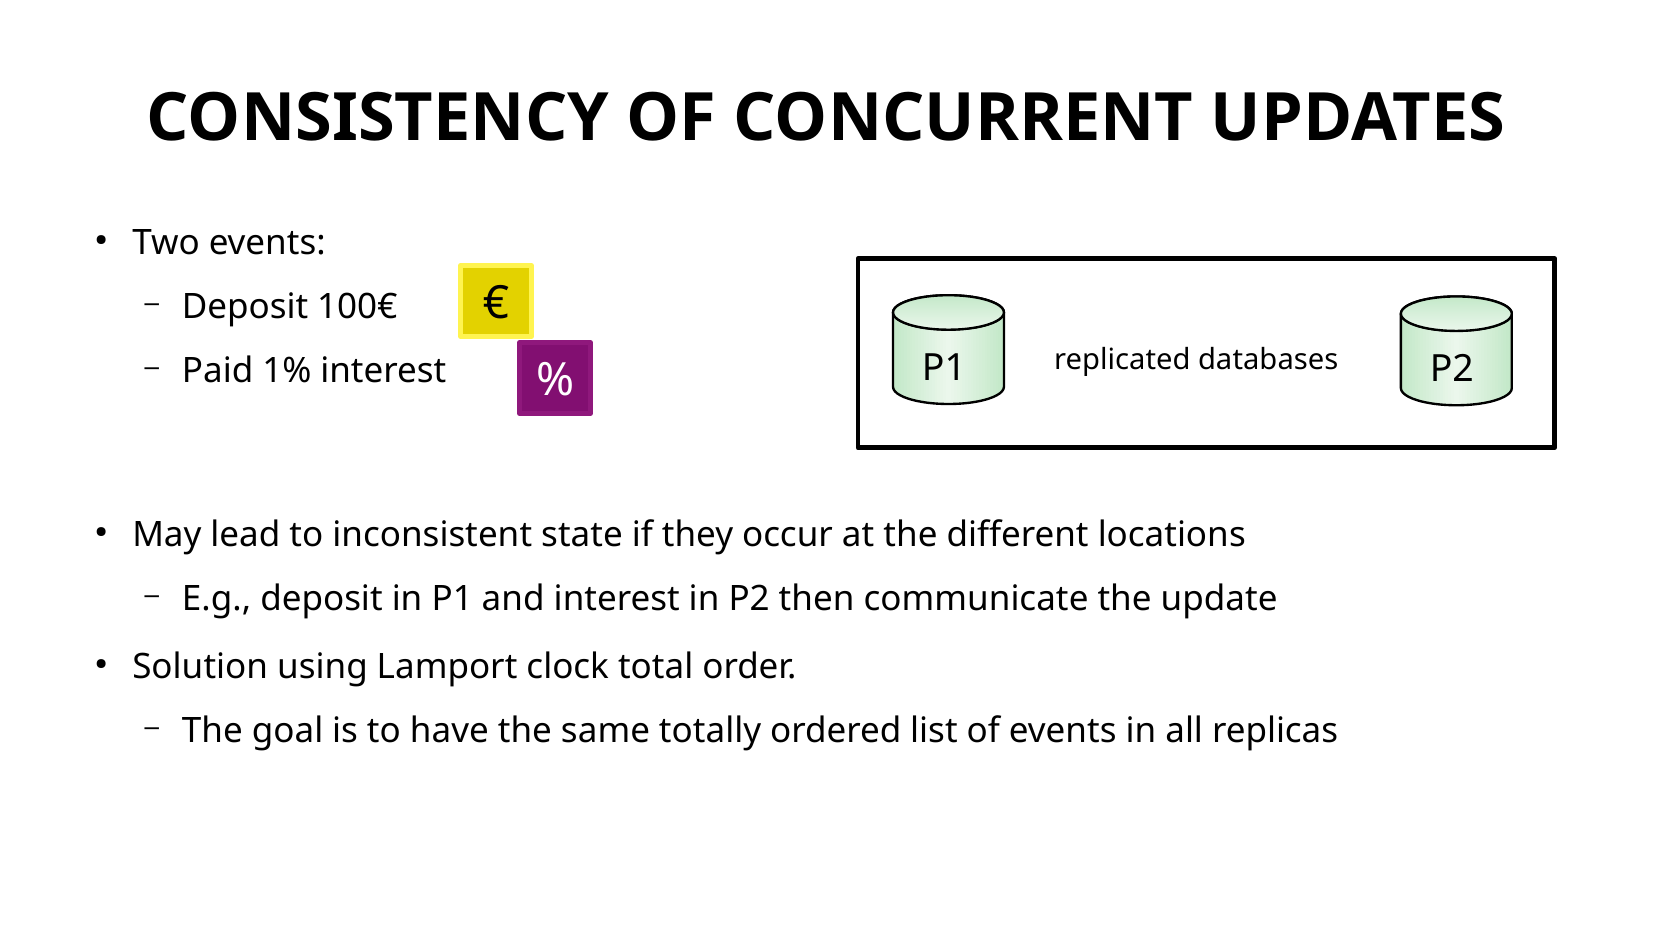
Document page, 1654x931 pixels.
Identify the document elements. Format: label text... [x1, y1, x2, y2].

text_box € [460, 265, 532, 337]
text_box replicated databases [1039, 330, 1392, 382]
list Two events: Deposit 100€ Paid 1% interest May lead to inconsistent state if they occur at the different locations E.g., deposit in P1 and interest in P2 then communicate the update Solution using Lamport clock total order. The goal is to have the same totally ordered list of events in all replicas [82, 217, 1571, 757]
title CONSISTENCY OF CONCURRENT UPDATES [82, 33, 1571, 196]
text_box % [519, 342, 591, 414]
